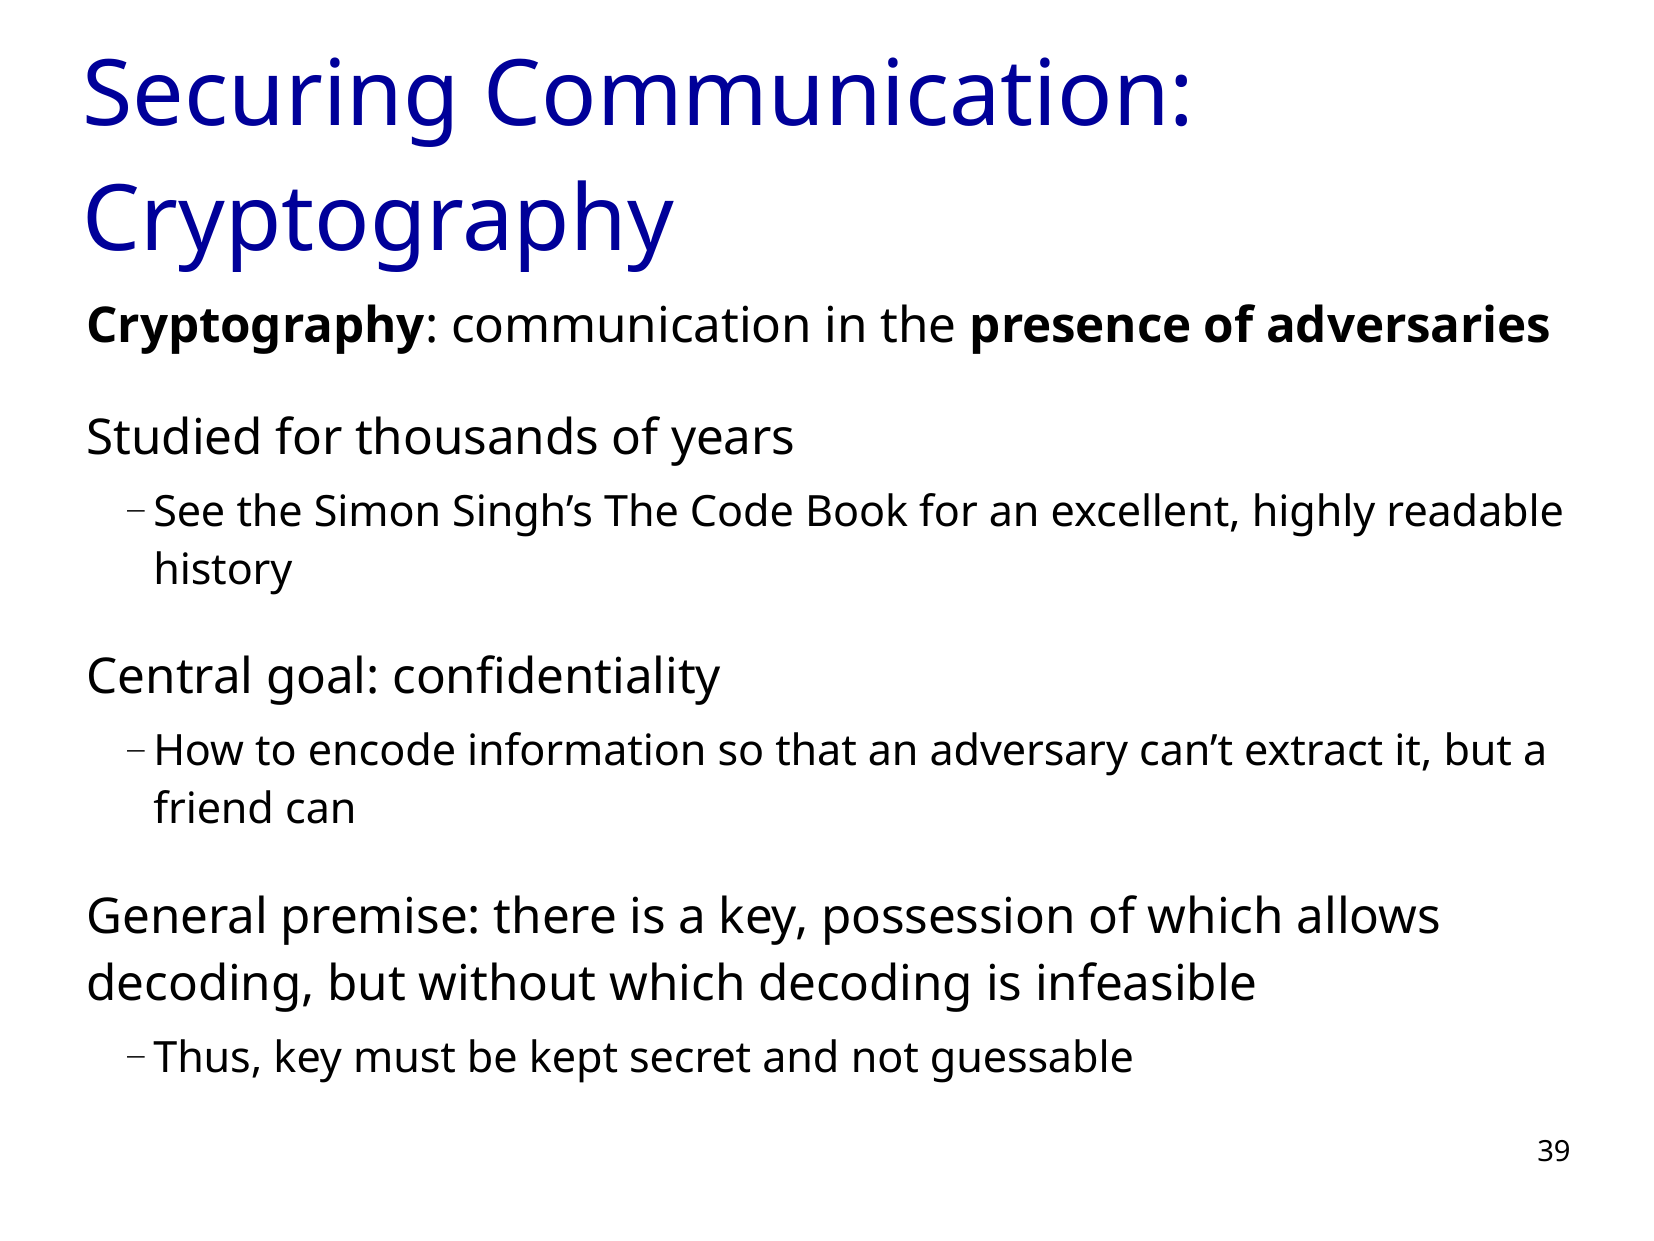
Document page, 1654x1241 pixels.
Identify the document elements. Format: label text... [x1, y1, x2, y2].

title Securing Communication: Cryptography [82, 49, 1571, 257]
list Cryptography: communication in the presence of adversaries Studied for thousands of years See the Simon Singh’s The Code Book for an excellent, highly readable history Central goal: confidentiality How to encode information so that an adversary can’t extract it, but a friend can General premise: there is a key, possession of which allows decoding, but without which decoding is infeasible Thus, key must be kept secret and not guessable [60, 290, 1571, 1096]
